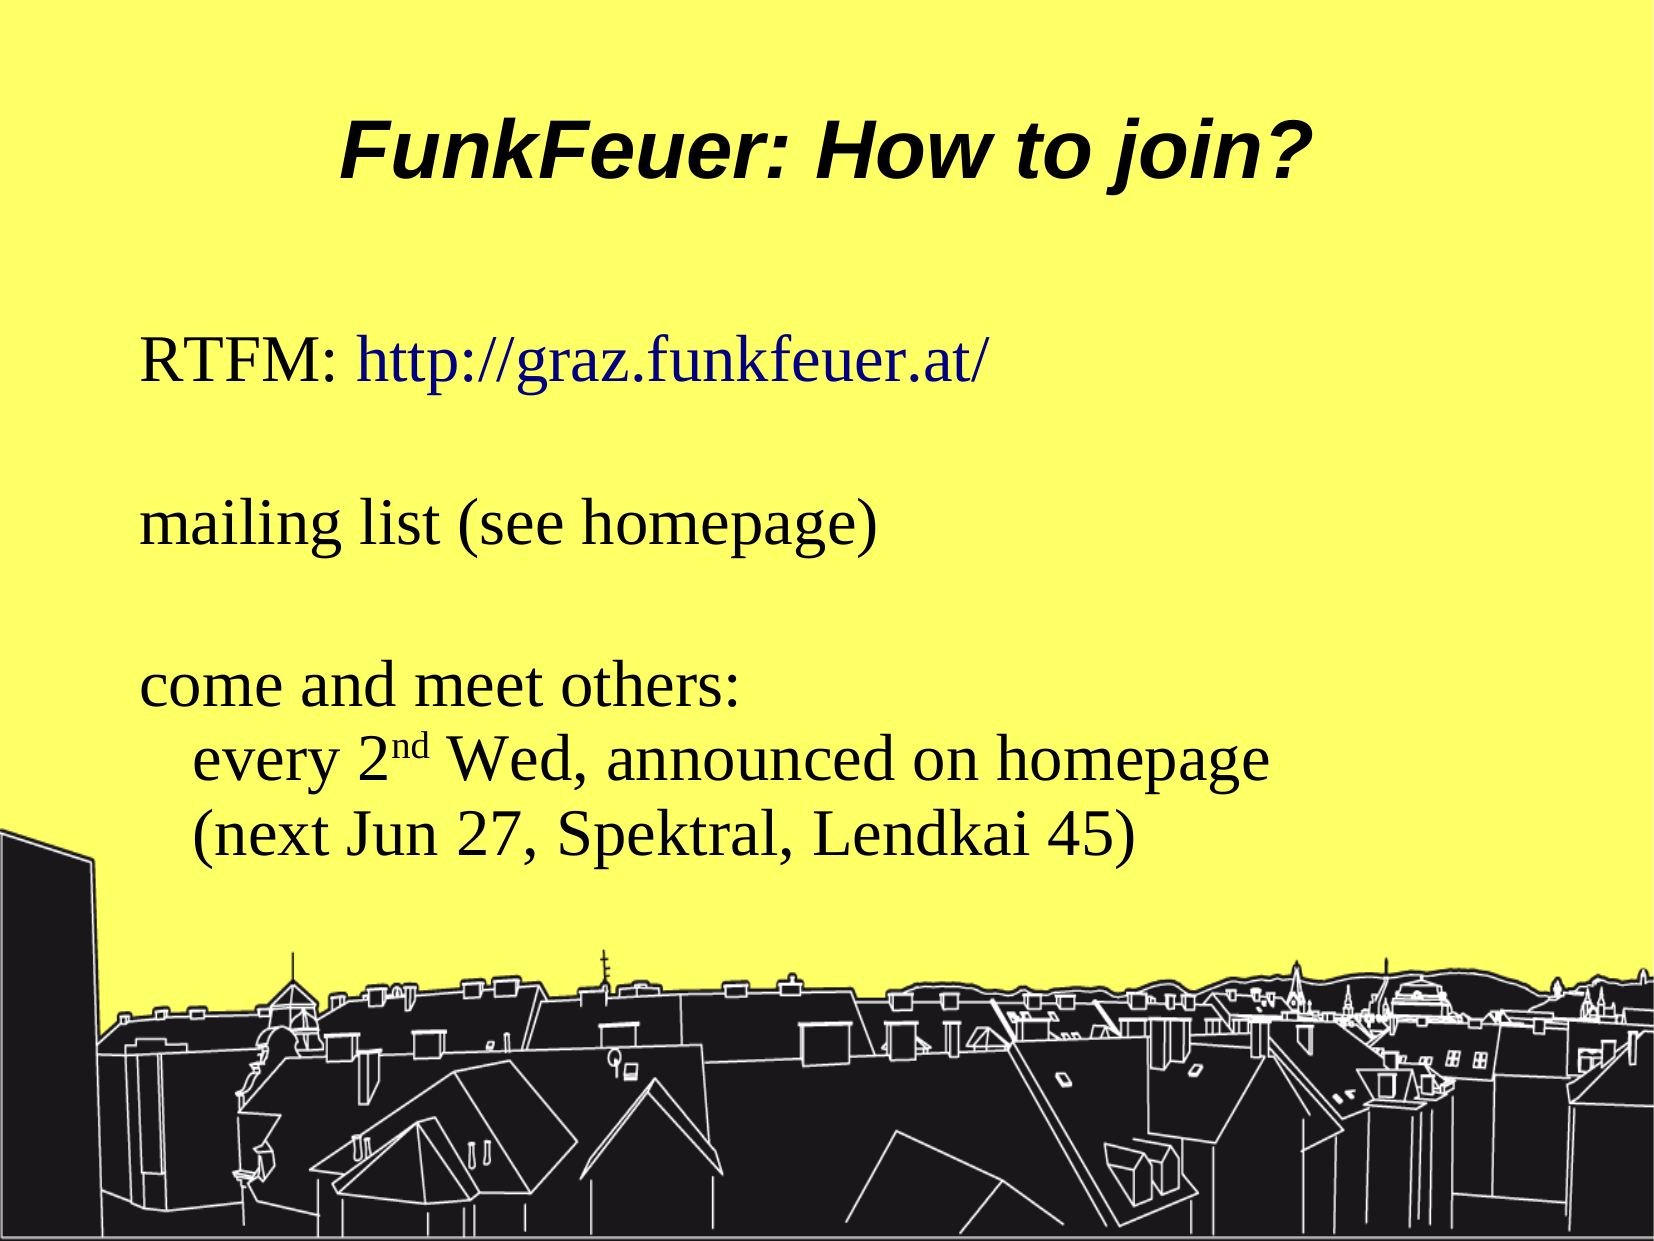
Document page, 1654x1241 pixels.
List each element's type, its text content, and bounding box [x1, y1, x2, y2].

picture [0, 827, 1654, 1241]
title FunkFeuer: How to join? [121, 46, 1534, 254]
list RTFM: http://graz.funkfeuer.at/ mailing list (see homepage) come and meet others: every 2nd Wed, announced on homepage (next Jun 27, Spektral, Lendkai 45) [121, 322, 1561, 1118]
